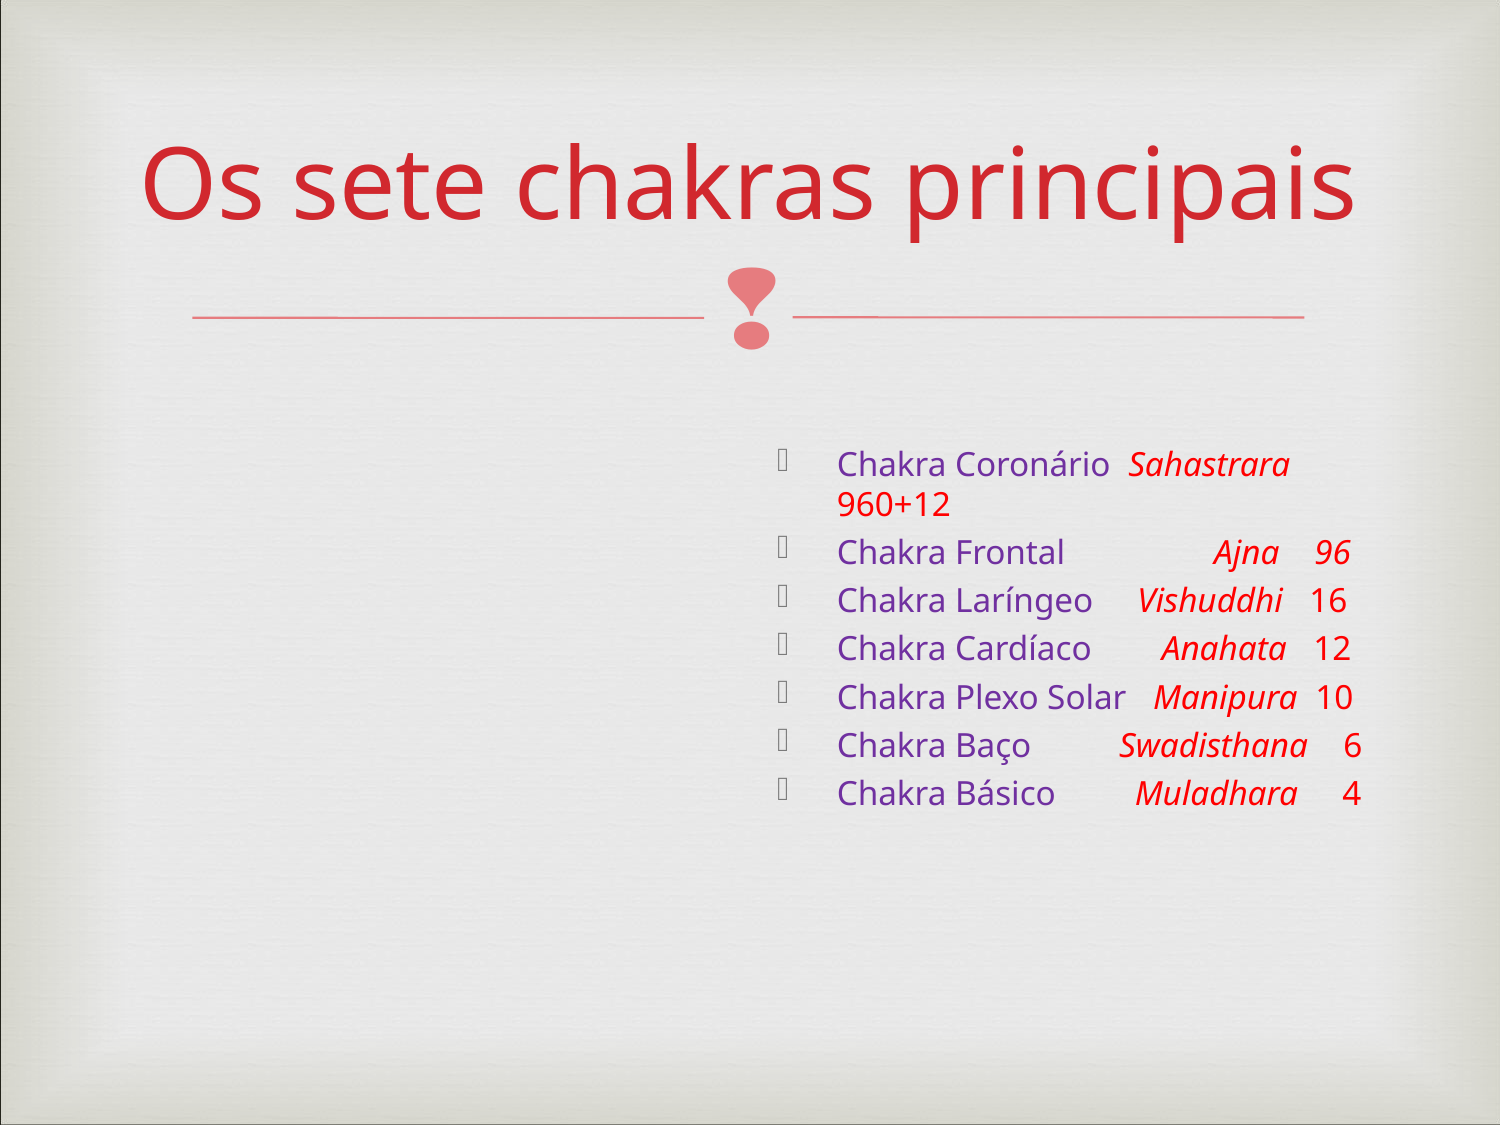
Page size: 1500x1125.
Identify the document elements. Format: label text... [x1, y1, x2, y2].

list Chakra Coronário Sahastrara 960+12 Chakra Frontal Ajna 96 Chakra Laríngeo Vishuddhi 16 Chakra Cardíaco Anahata 12 Chakra Plexo Solar Manipura 10 Chakra Baço Swadisthana 6 Chakra Básico Muladhara 4 [761, 367, 1424, 1004]
title Os sete chakras principais [113, 52, 1386, 308]
picture [0, 0, 1500, 1125]
